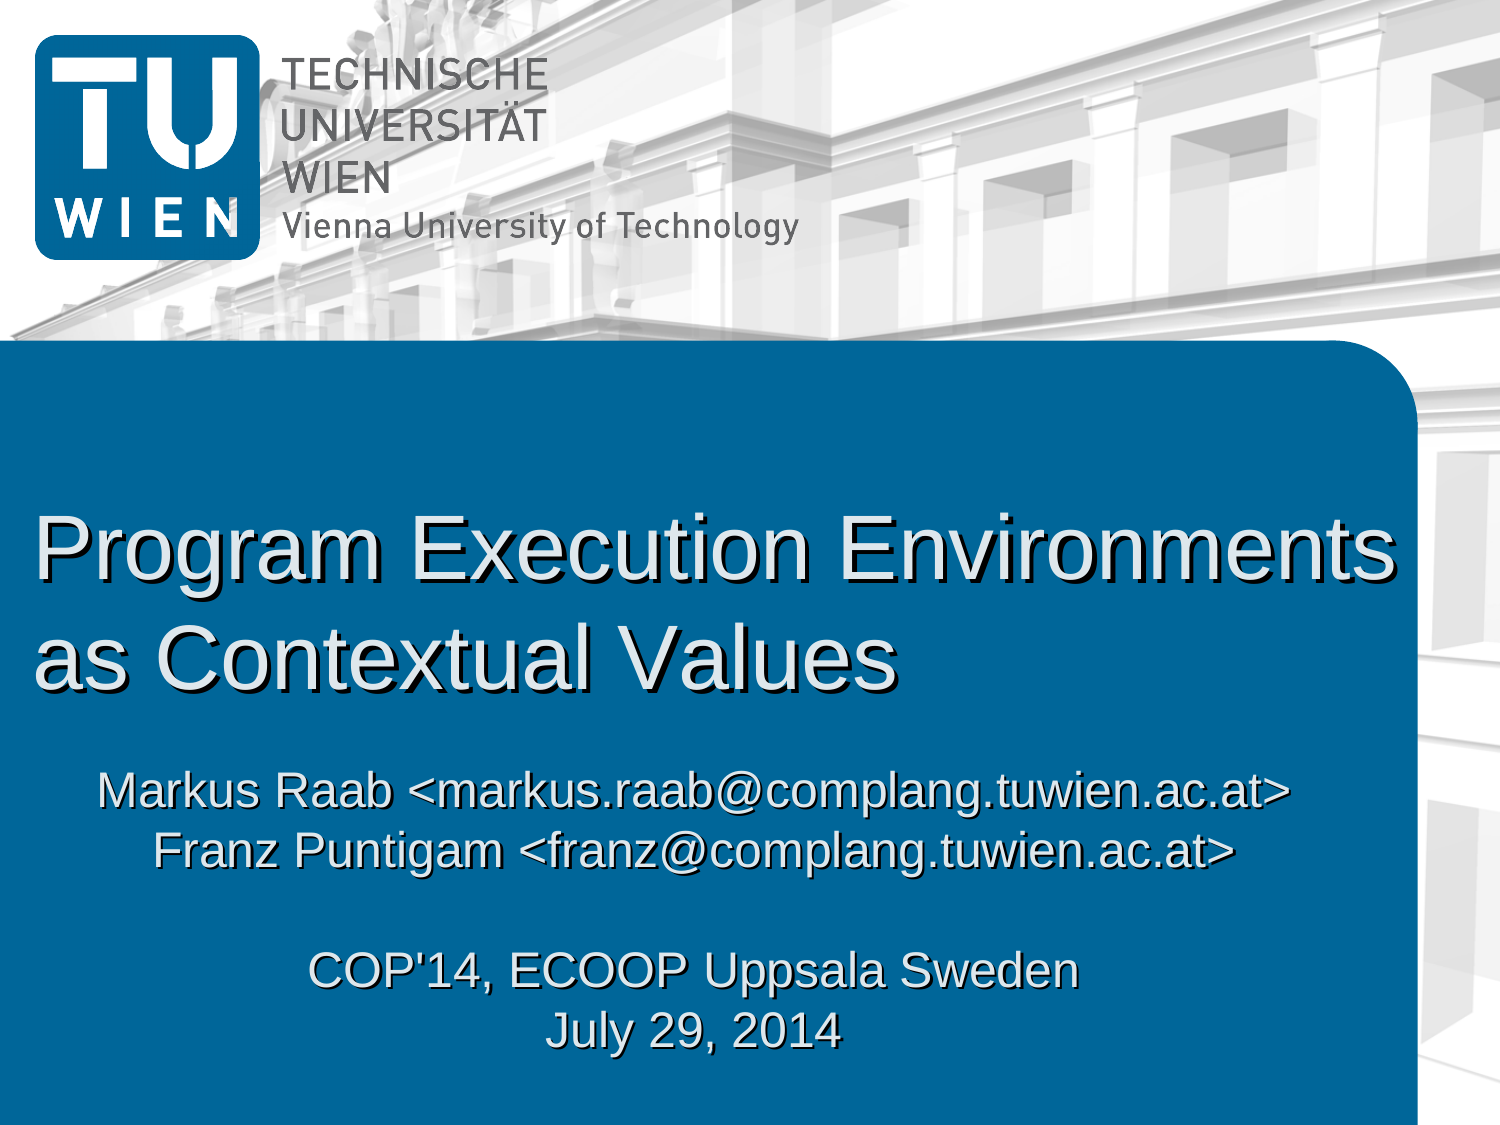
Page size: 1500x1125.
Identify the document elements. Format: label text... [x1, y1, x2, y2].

picture [0, 0, 1500, 1125]
text_box Program Execution Environments as Contextual Values [17, 480, 1414, 826]
text_box Markus Raab <markus.raab@complang.tuwien.ac.at> Franz Puntigam <franz@complang.tuwien.ac.at> COP'14, ECOOP Uppsala Sweden July 29, 2014 [77, 750, 1312, 1065]
